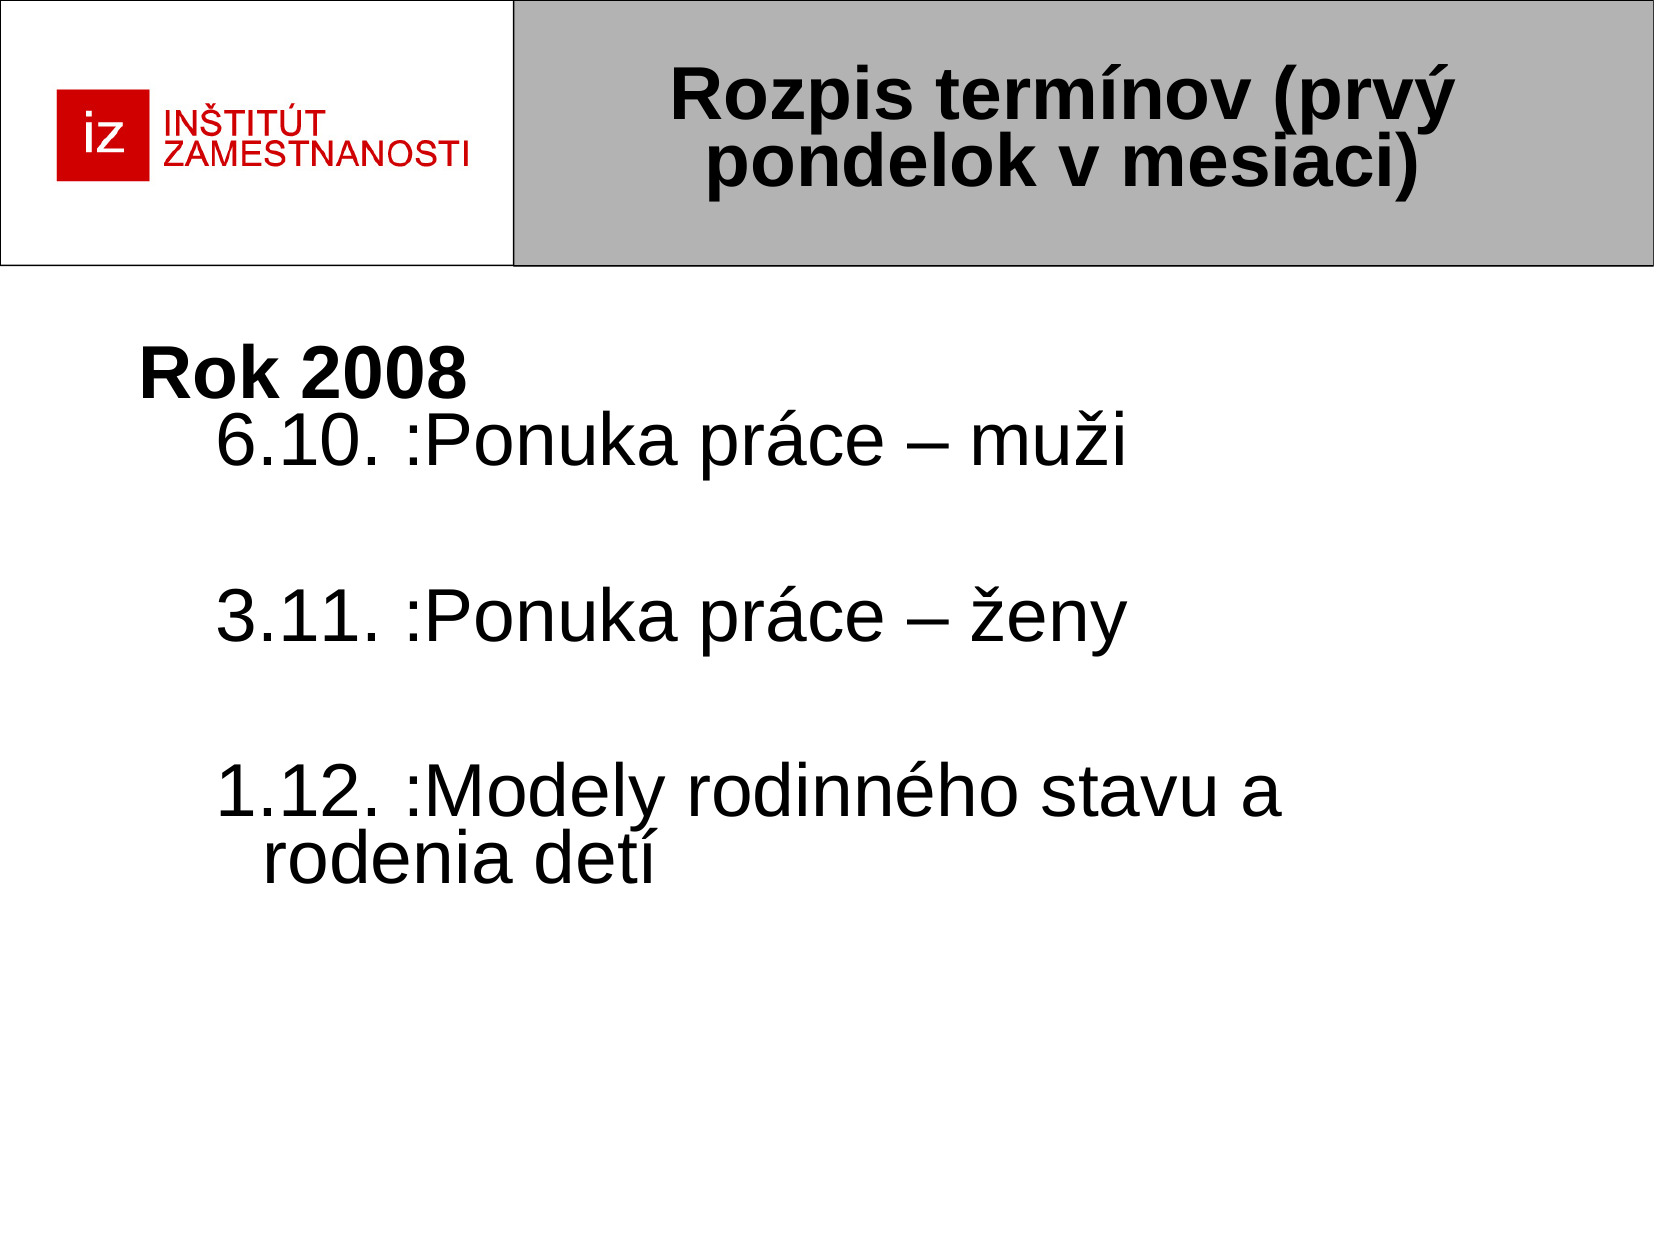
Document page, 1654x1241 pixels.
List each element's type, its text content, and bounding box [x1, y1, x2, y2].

list Rok 2008 6.10. :Ponuka práce – muži 3.11. :Ponuka práce – ženy 1.12. :Modely rodinného stavu a rodenia detí [121, 344, 1533, 1112]
picture [5, 8, 512, 257]
title Rozpis termínov (prvý pondelok v mesiaci) [561, 37, 1565, 229]
